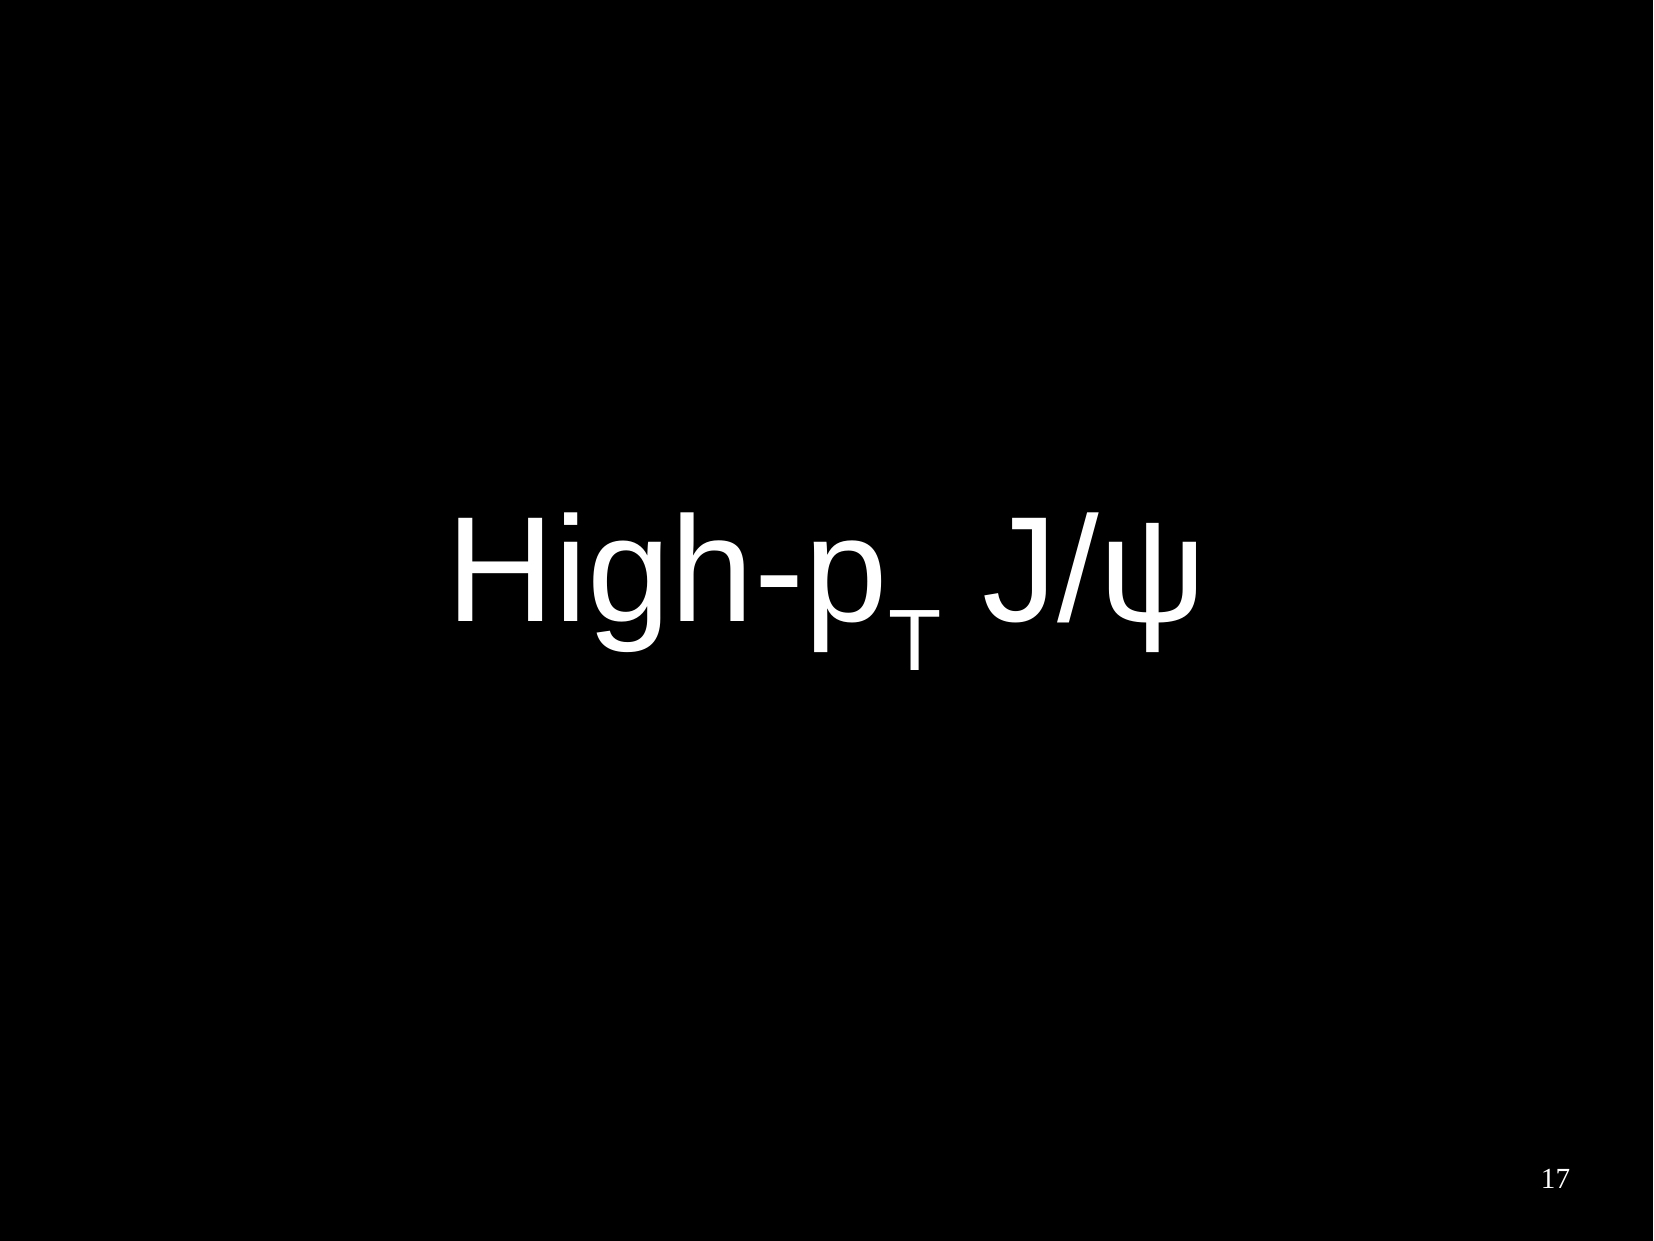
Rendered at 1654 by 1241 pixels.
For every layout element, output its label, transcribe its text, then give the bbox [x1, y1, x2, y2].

subtitle High-pT J/ψ [82, 49, 1571, 1126]
